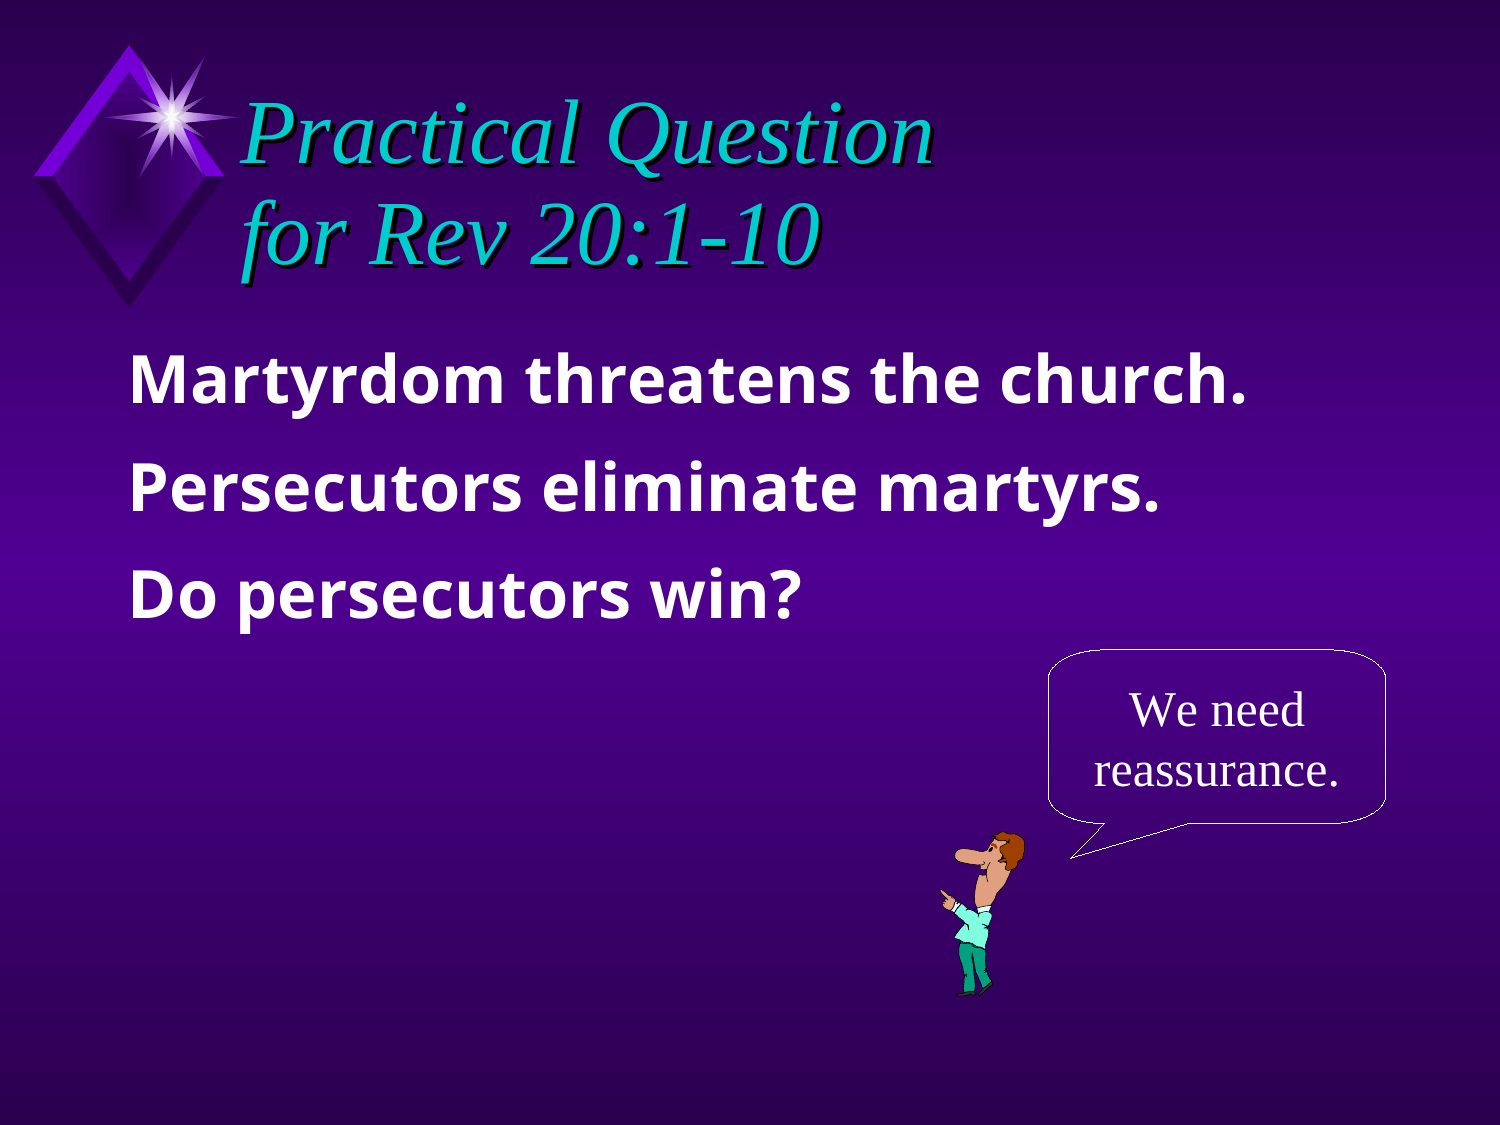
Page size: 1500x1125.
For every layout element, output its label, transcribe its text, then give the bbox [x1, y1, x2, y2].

text_box We need reassurance. [1048, 649, 1386, 859]
chart [939, 831, 1026, 997]
title Practical Question for Rev 20:1-10 [224, 73, 1388, 292]
list Martyrdom threatens the church. Persecutors eliminate martyrs. Do persecutors win? [112, 324, 1388, 1001]
